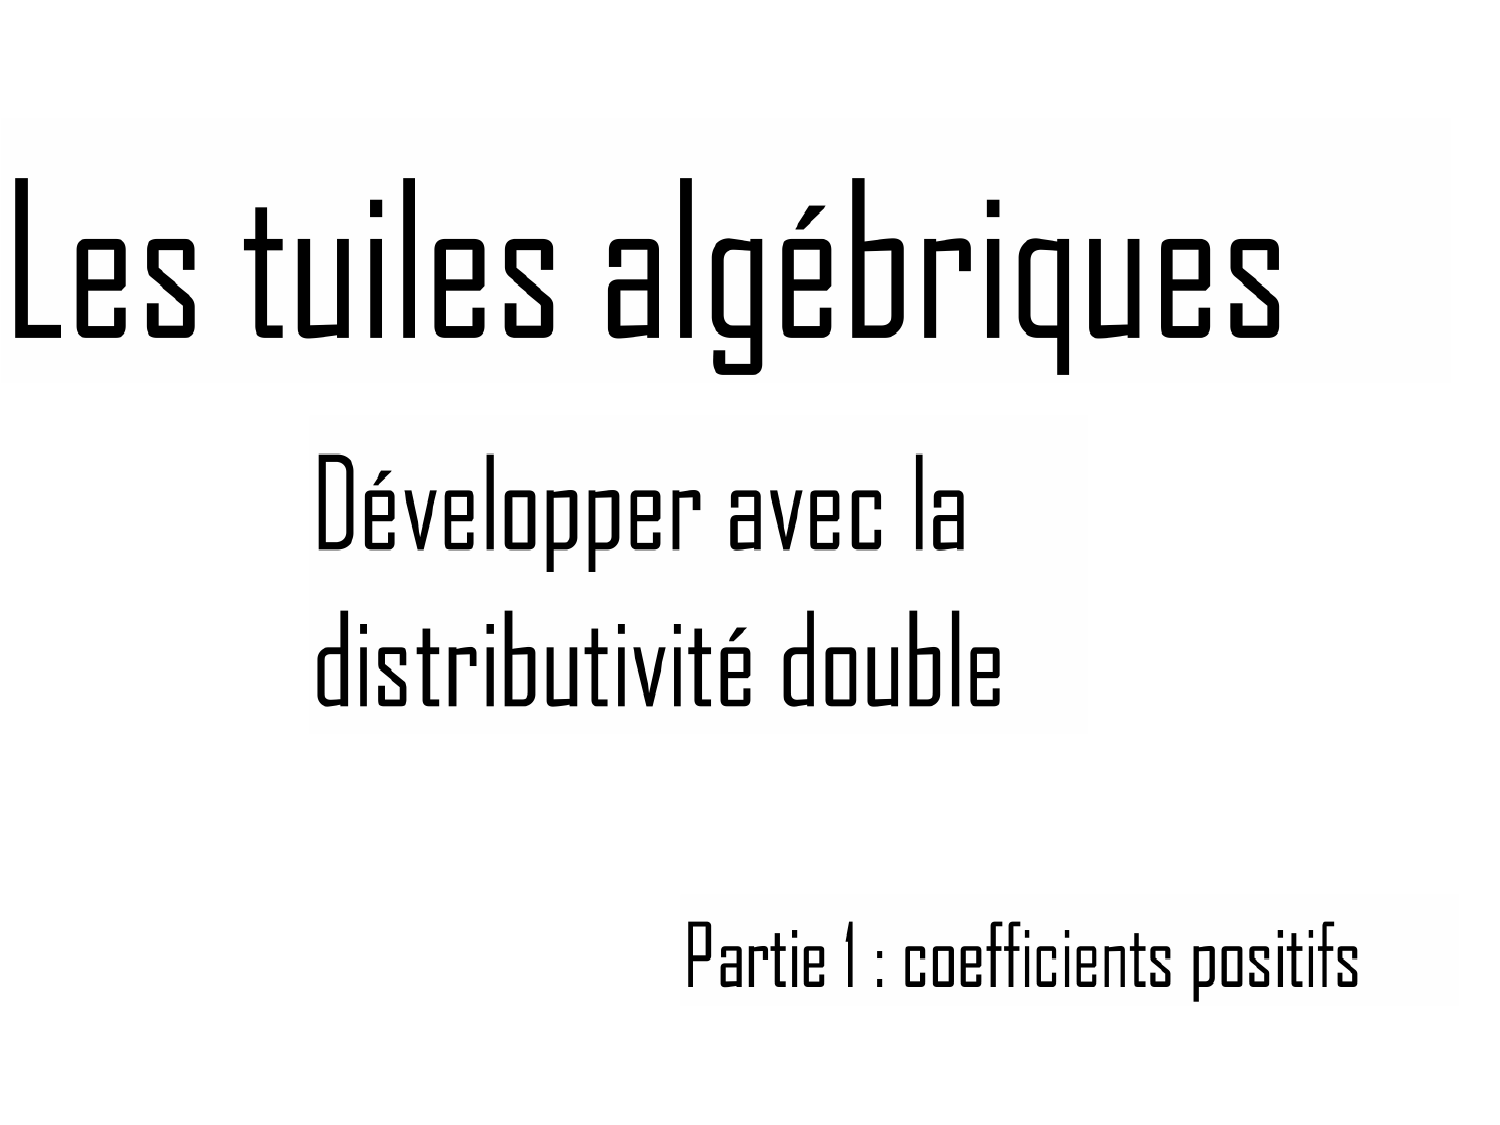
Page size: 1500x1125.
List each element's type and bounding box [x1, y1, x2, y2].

picture [0, 117, 1459, 1008]
